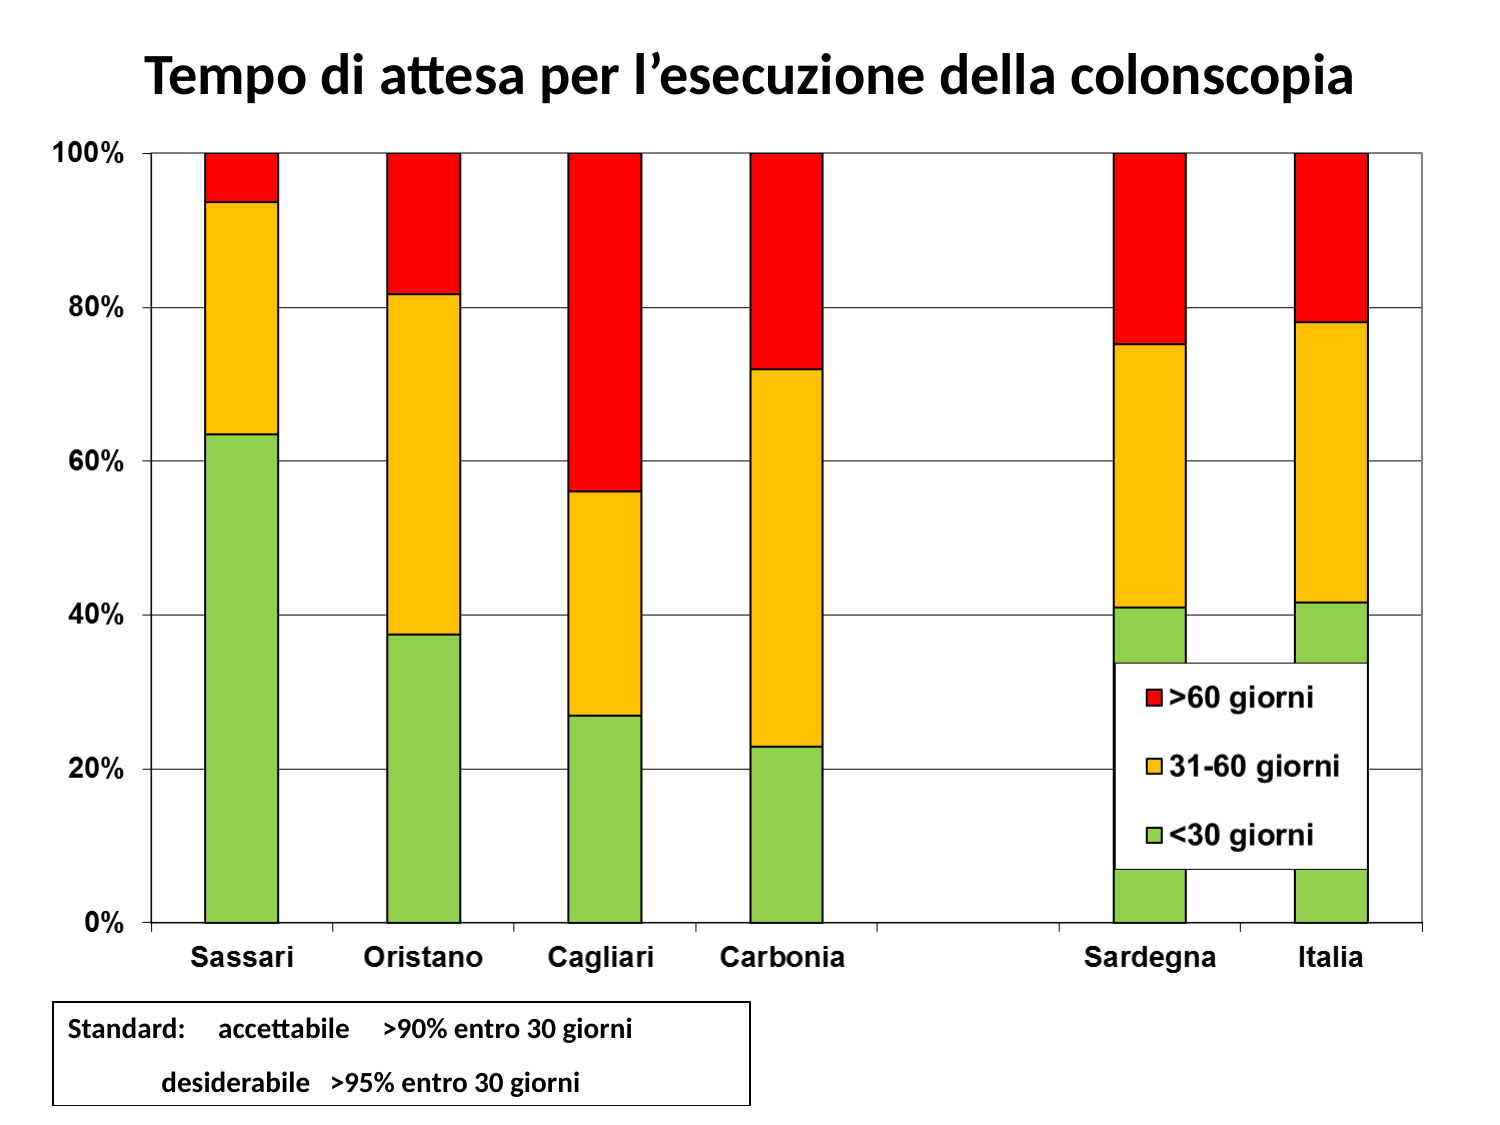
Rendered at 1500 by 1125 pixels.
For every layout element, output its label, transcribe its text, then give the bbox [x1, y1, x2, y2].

text_box Tempo di attesa per l’esecuzione della colonscopia [0, 28, 1500, 102]
text_box Standard: accettabile >90% entro 30 giorni desiderabile >95% entro 30 giorni [53, 1023, 750, 1106]
picture [0, 102, 1500, 1023]
